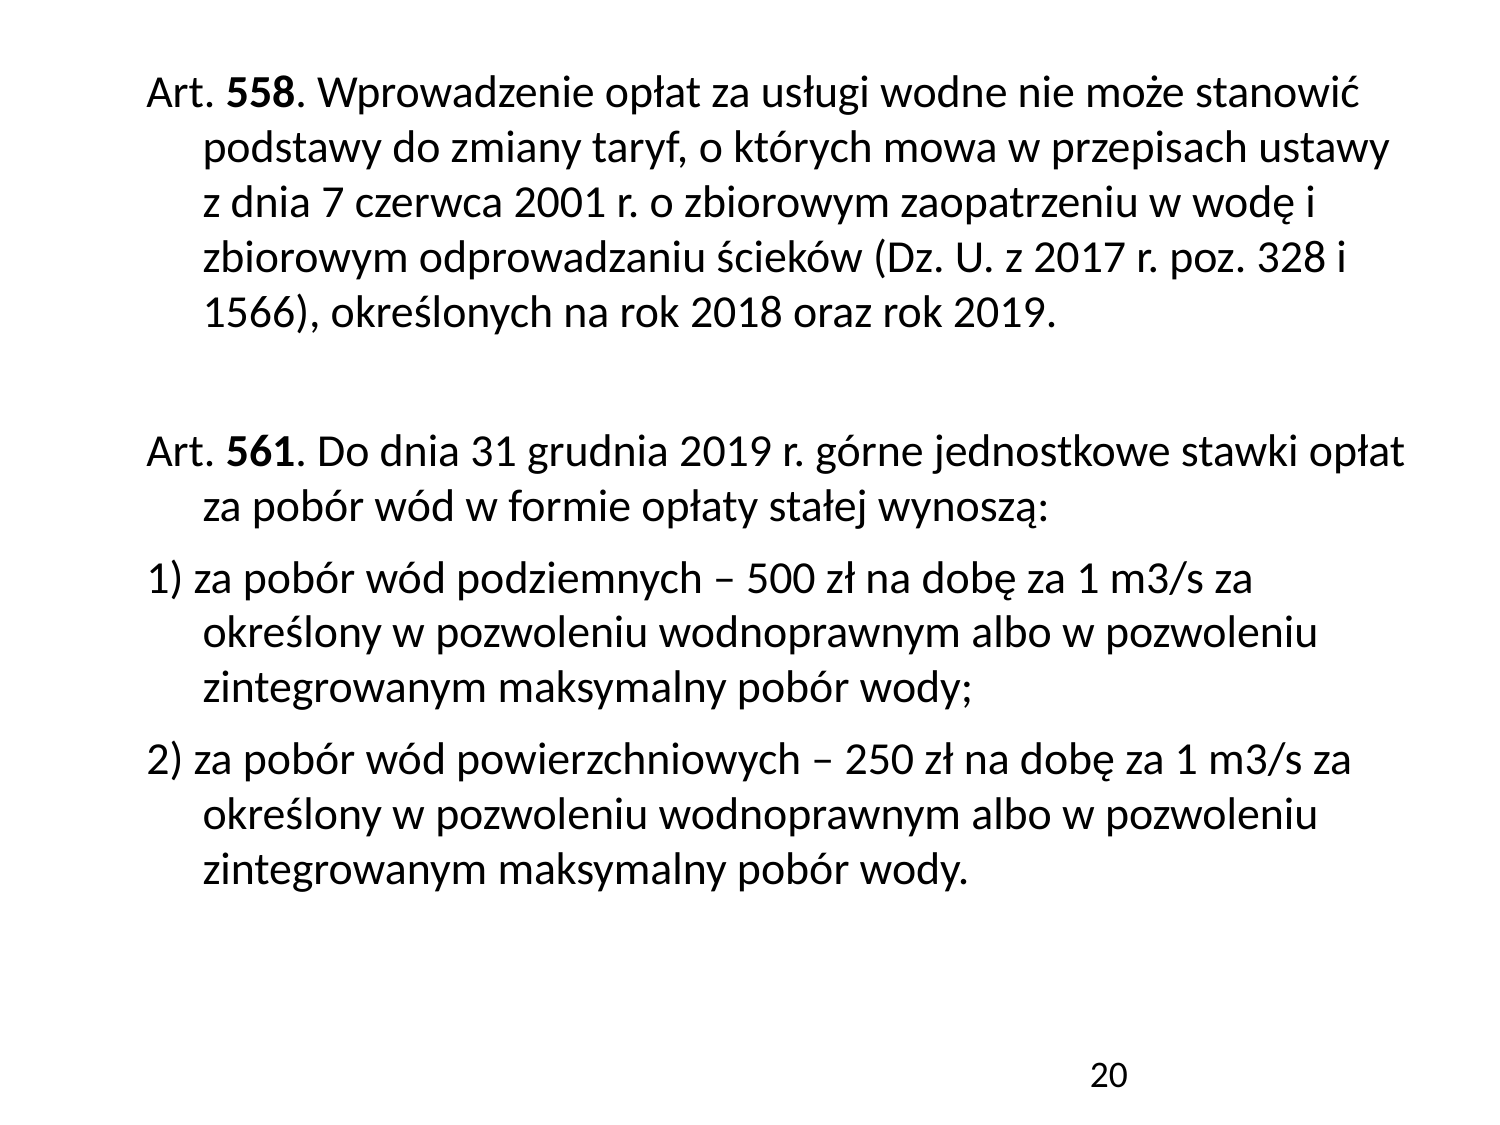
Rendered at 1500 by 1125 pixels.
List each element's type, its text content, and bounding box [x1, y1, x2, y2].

list Art. 558. Wprowadzenie opłat za usługi wodne nie może stanowić podstawy do zmiany taryf, o których mowa w przepisach ustawy z dnia 7 czerwca 2001 r. o zbiorowym zaopatrzeniu w wodę i zbiorowym odprowadzaniu ścieków (Dz. U. z 2017 r. poz. 328 i 1566), określonych na rok 2018 oraz rok 2019. Art. 561. Do dnia 31 grudnia 2019 r. górne jednostkowe stawki opłat za pobór wód w formie opłaty stałej wynoszą: 1) za pobór wód podziemnych – 500 zł na dobę za 1 m3/s za określony w pozwoleniu wodnoprawnym albo w pozwoleniu zintegrowanym maksymalny pobór wody; 2) za pobór wód powierzchniowych – 250 zł na dobę za 1 m3/s za określony w pozwoleniu wodnoprawnym albo w pozwoleniu zintegrowanym maksymalny pobór wody. [75, 54, 1426, 1125]
text_box 17 [1074, 1042, 1426, 1103]
